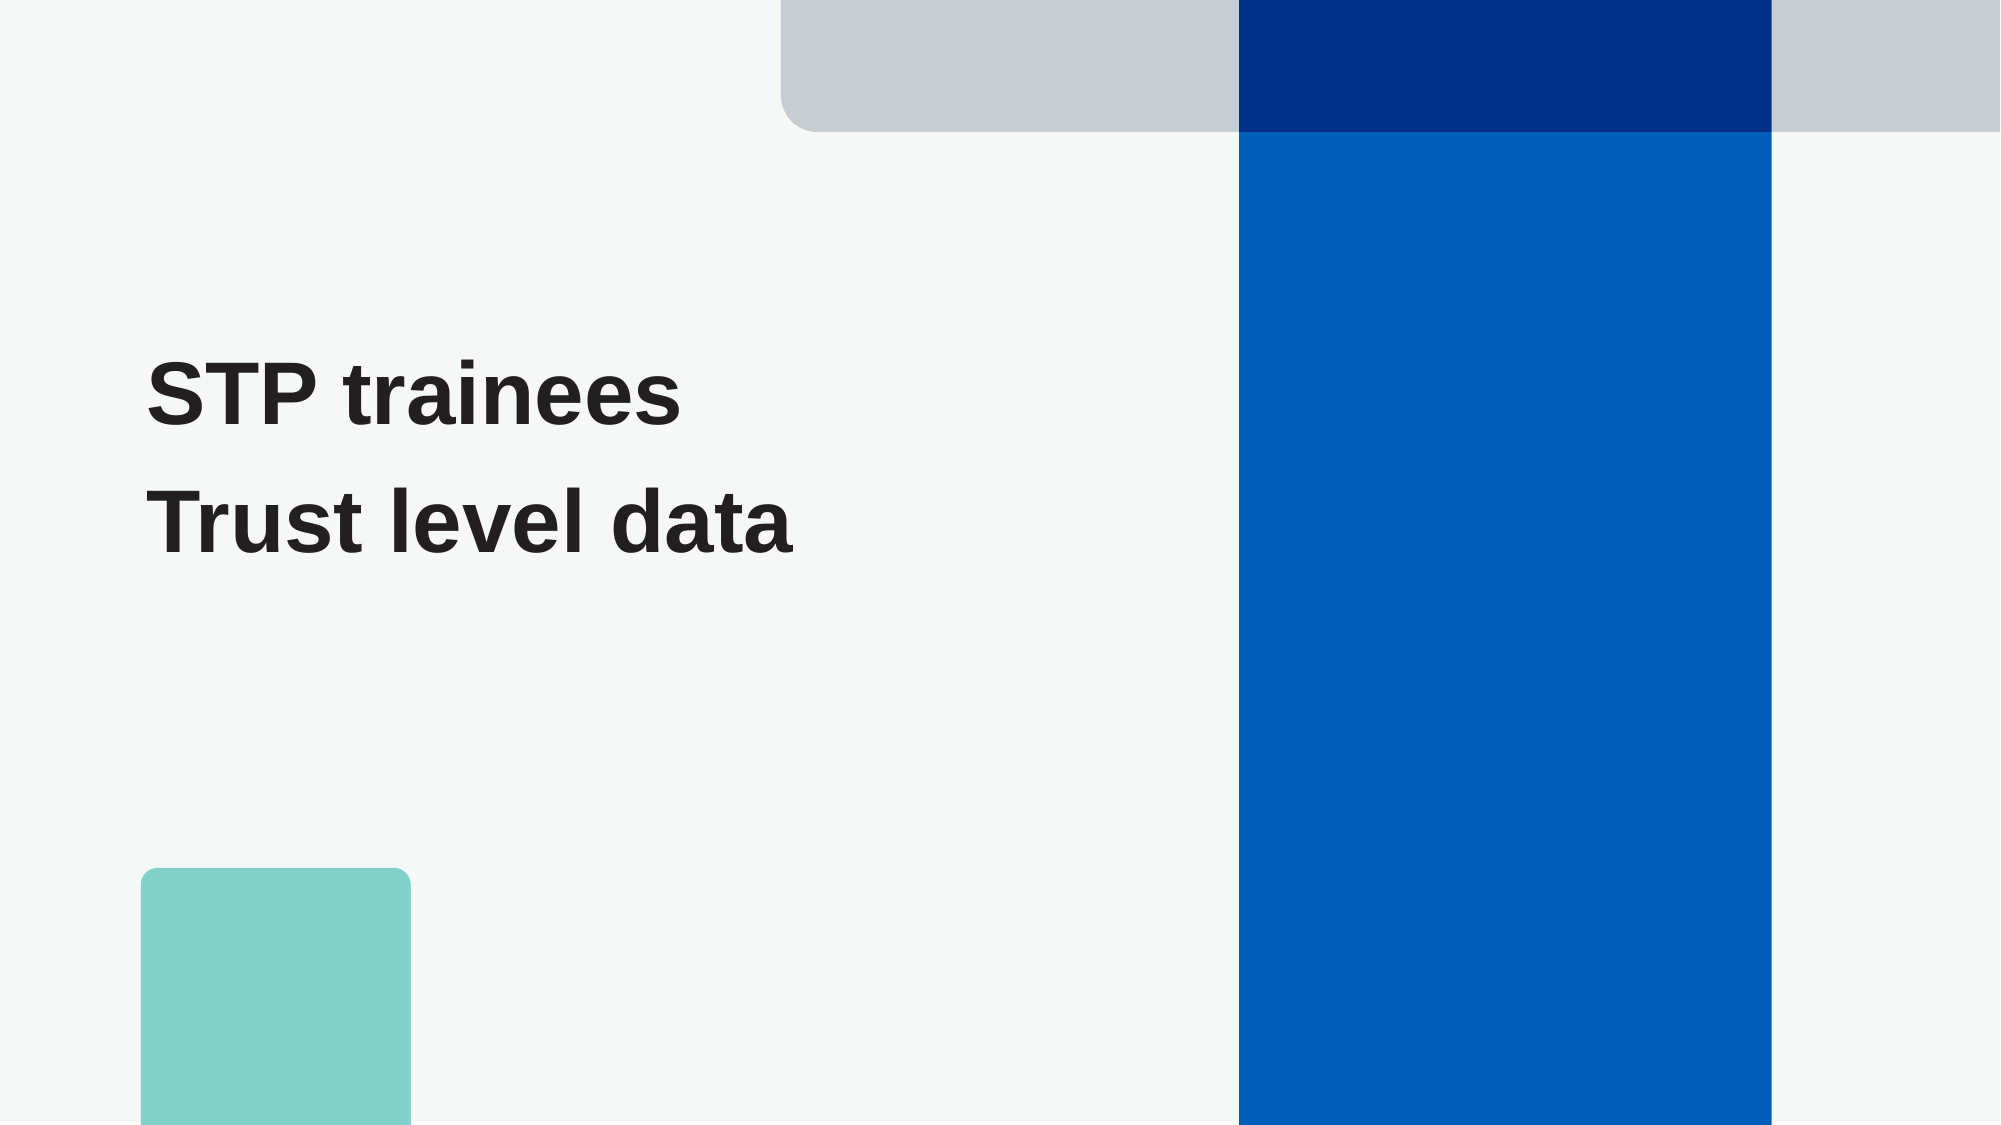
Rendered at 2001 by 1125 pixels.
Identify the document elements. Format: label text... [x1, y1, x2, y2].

list STP trainees Trust level data [146, 314, 1079, 572]
